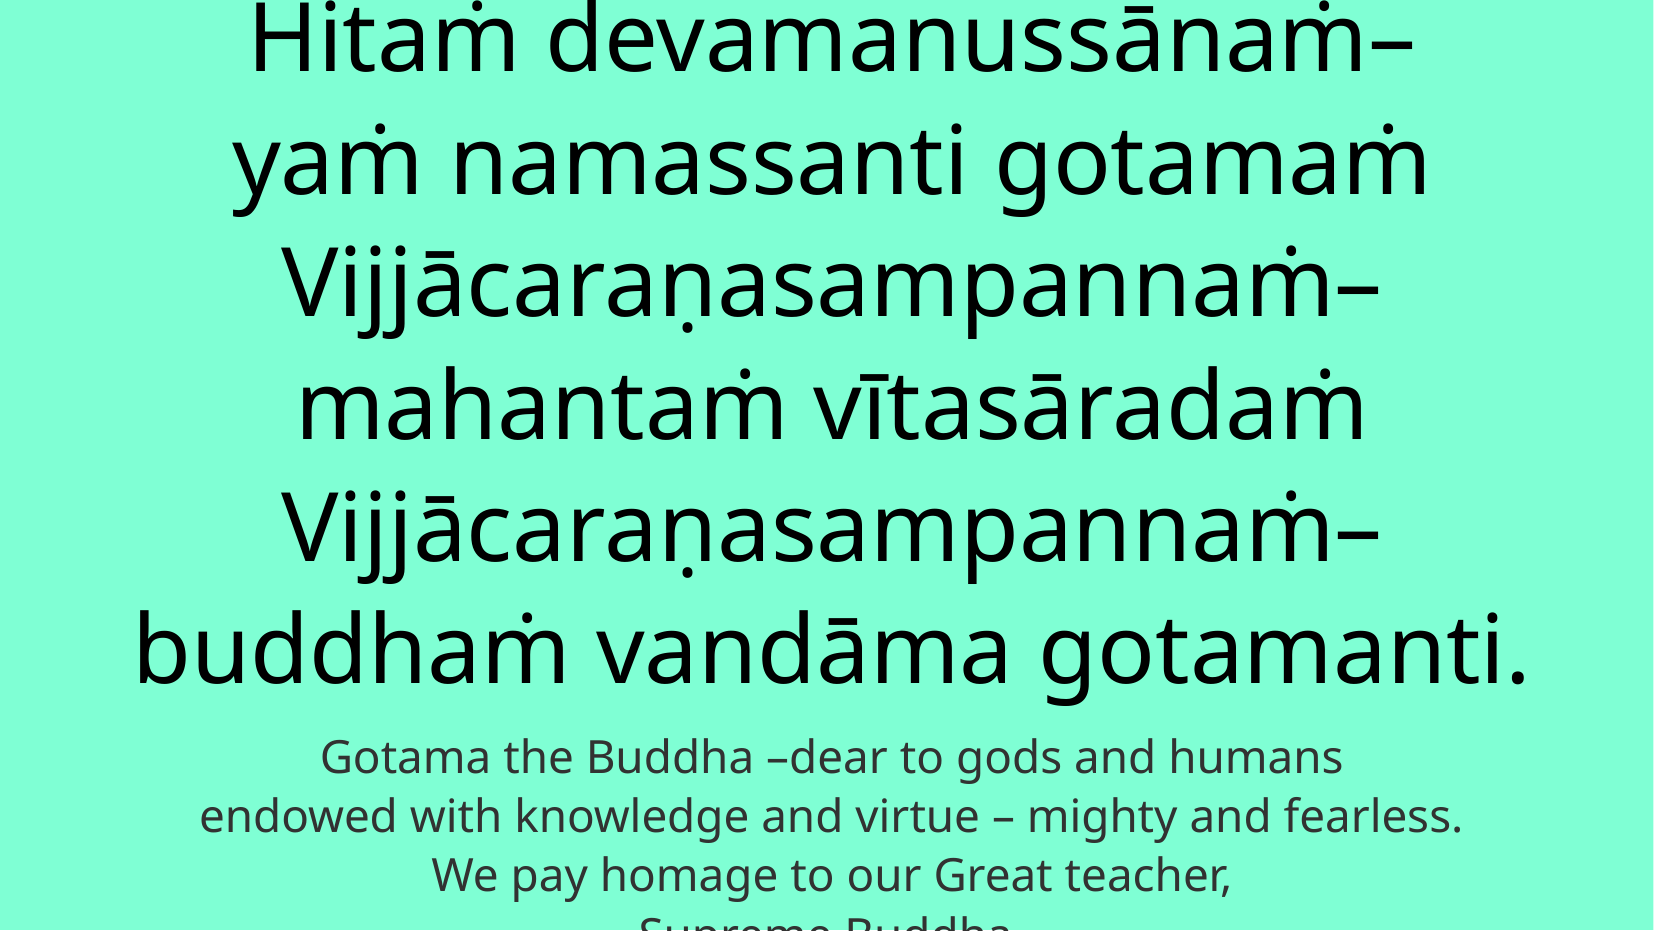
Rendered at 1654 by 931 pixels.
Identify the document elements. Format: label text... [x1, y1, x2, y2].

subtitle Hitaṁ devamanussānaṁ– yaṁ namassanti gotamaṁ Vijjācaraṇasampannaṁ– mahantaṁ vītasāradaṁ Vijjācaraṇasampannaṁ– buddhaṁ vandāma gotamanti. Gotama the Buddha –dear to gods and humans endowed with knowledge and virtue – mighty and fearless. We pay homage to our Great teacher, Supreme Buddha. [46, 1, 1618, 931]
